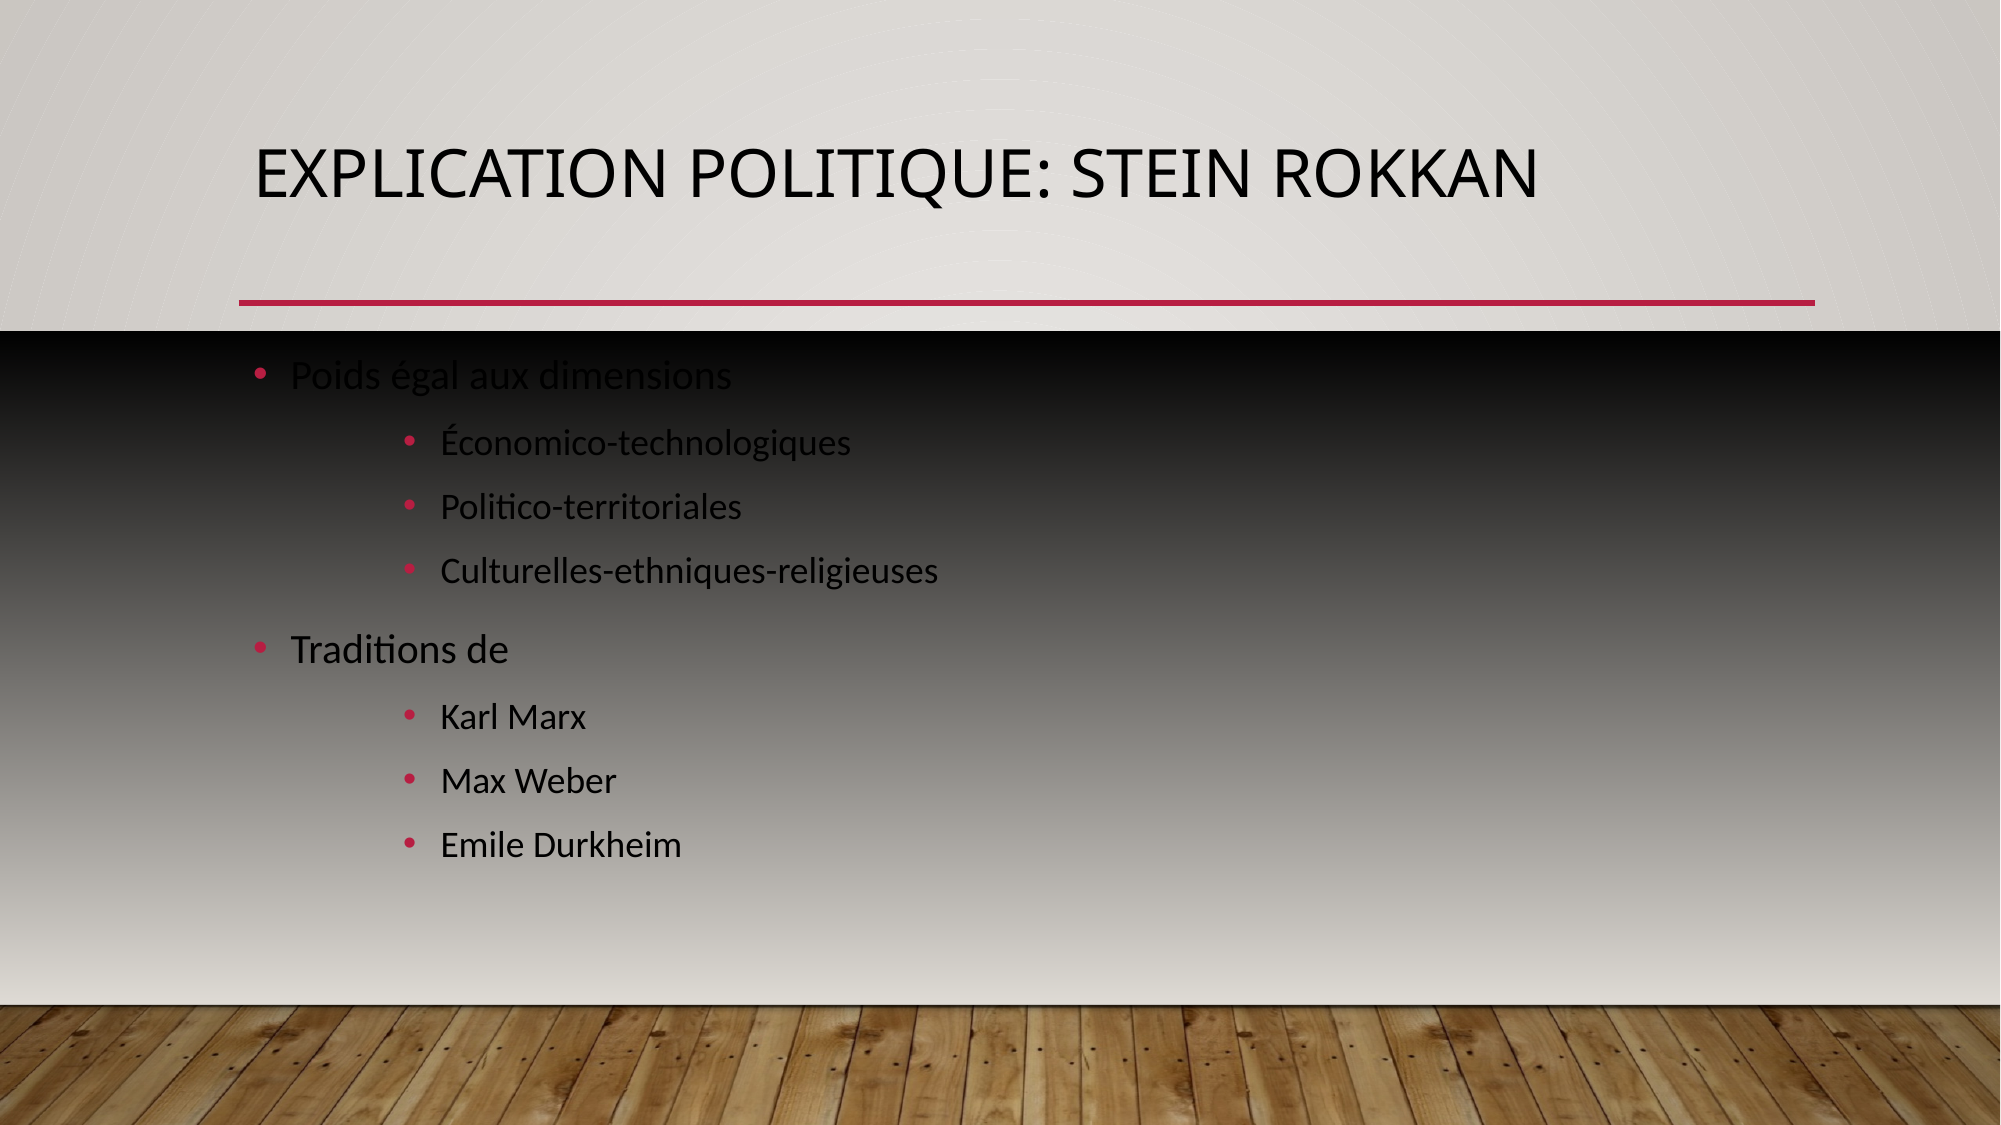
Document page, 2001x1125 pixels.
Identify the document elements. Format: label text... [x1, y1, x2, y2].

list Poids égal aux dimensions Économico-technologiques Politico-territoriales Culturelles-ethniques-religieuses Traditions de Karl Marx Max Weber Emile Durkheim [238, 330, 1814, 897]
title Explication politique: Stein Rokkan [238, 131, 1814, 305]
